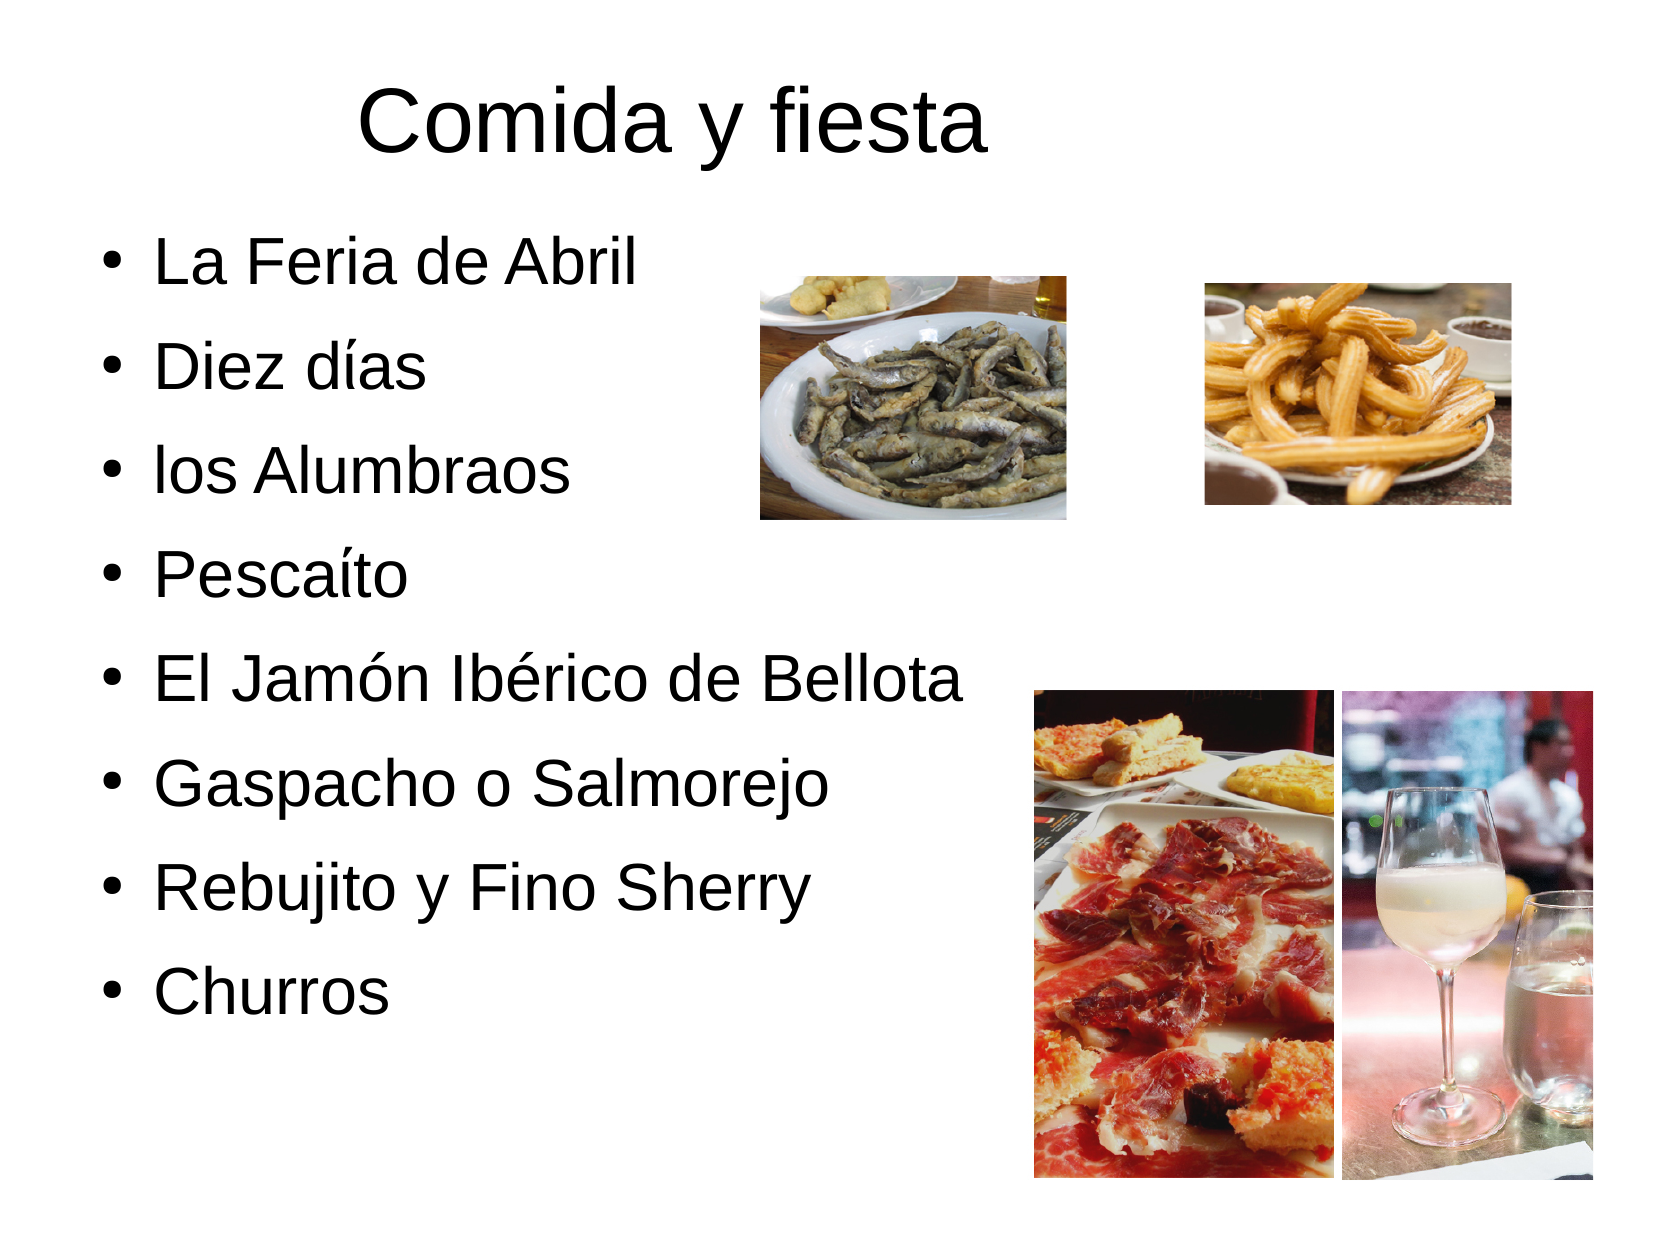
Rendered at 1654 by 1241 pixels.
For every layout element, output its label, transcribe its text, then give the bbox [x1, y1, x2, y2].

picture [1027, 685, 1594, 1186]
list La Feria de Abril Diez dίas los Alumbraos Pescaίto El Jamón Ibérico de Bellota Gaspacho o Salmorejo Rebujito y Fino Sherry Churros [82, 224, 1571, 1193]
picture [1204, 283, 1520, 512]
picture [760, 266, 1075, 520]
title Comida y fiesta [0, 17, 1347, 225]
